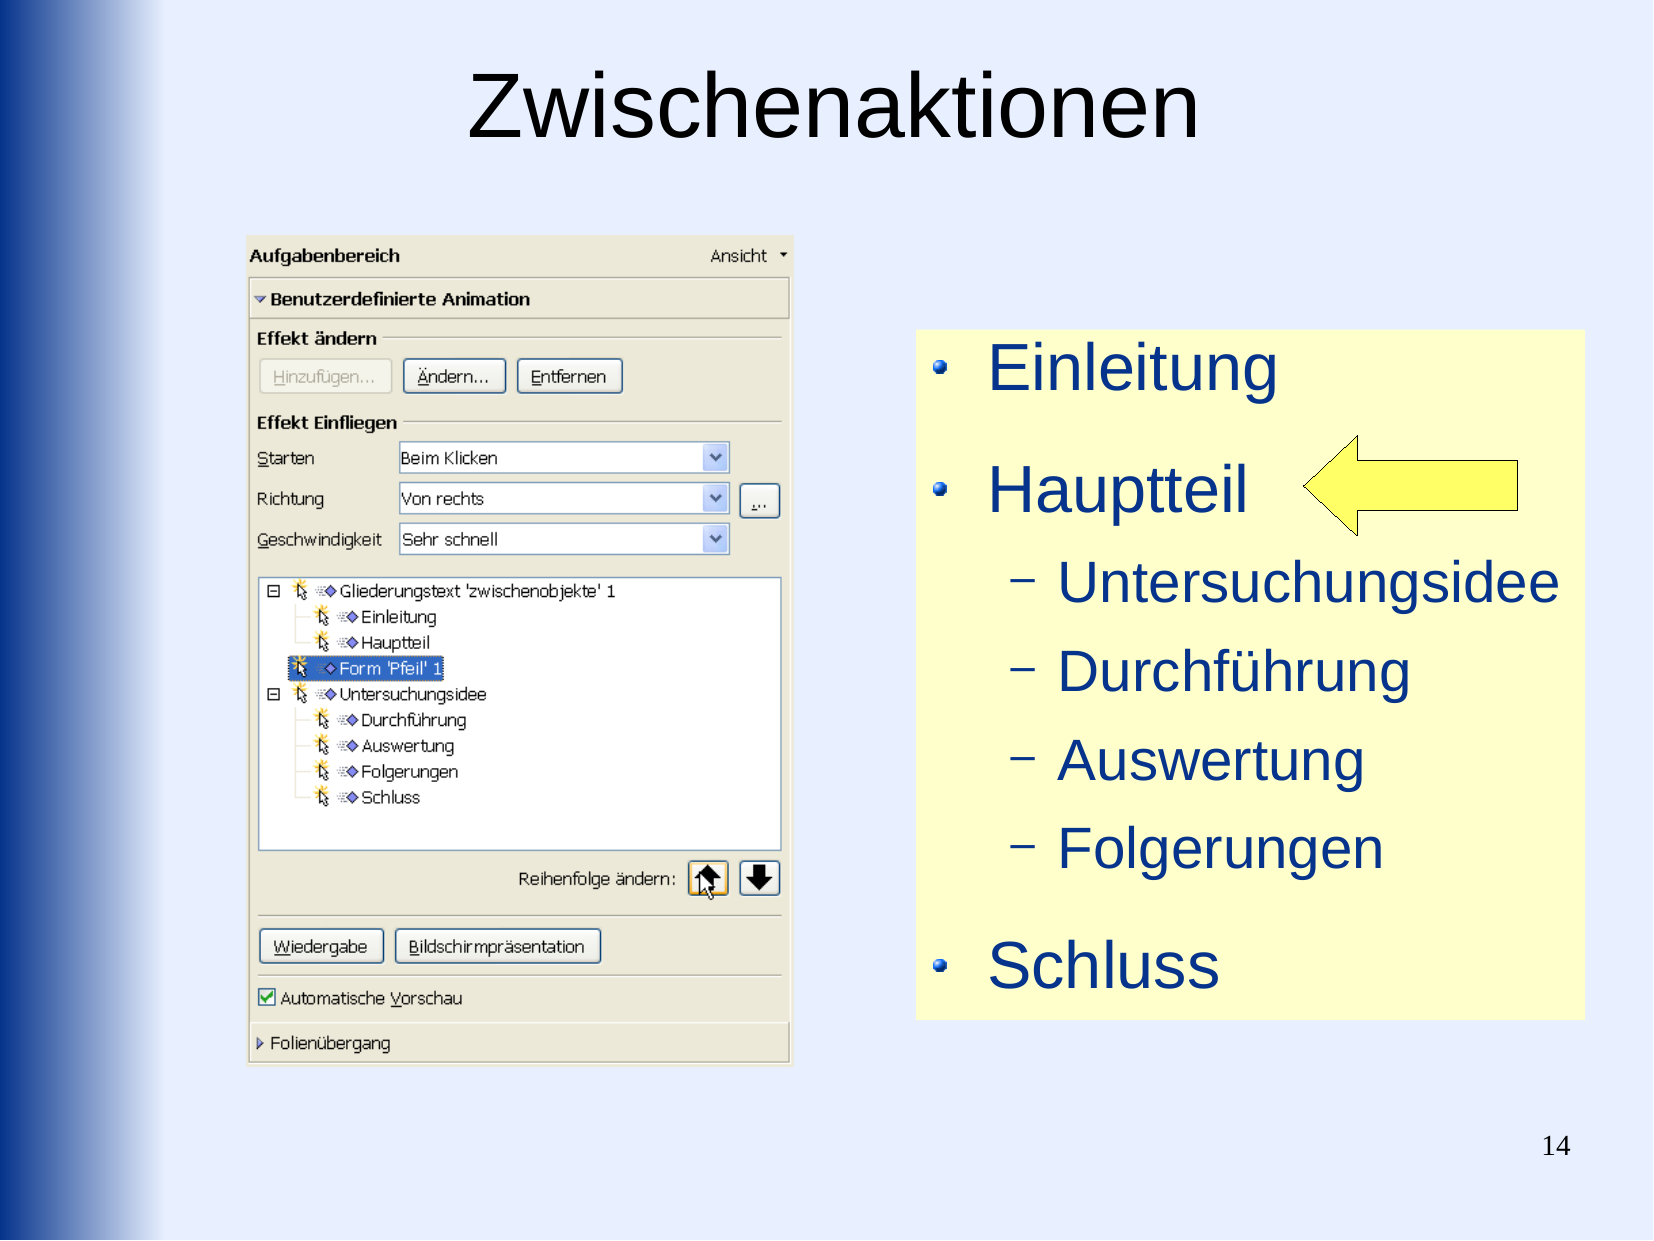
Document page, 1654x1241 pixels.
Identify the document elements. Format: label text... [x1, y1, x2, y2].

text_box [1303, 435, 1518, 536]
list Einleitung Hauptteil Untersuchungsidee Durchführung Auswertung Folgerungen Schluss [916, 329, 1586, 1021]
title Zwischenaktionen [0, 1, 1654, 210]
picture [246, 235, 794, 1067]
